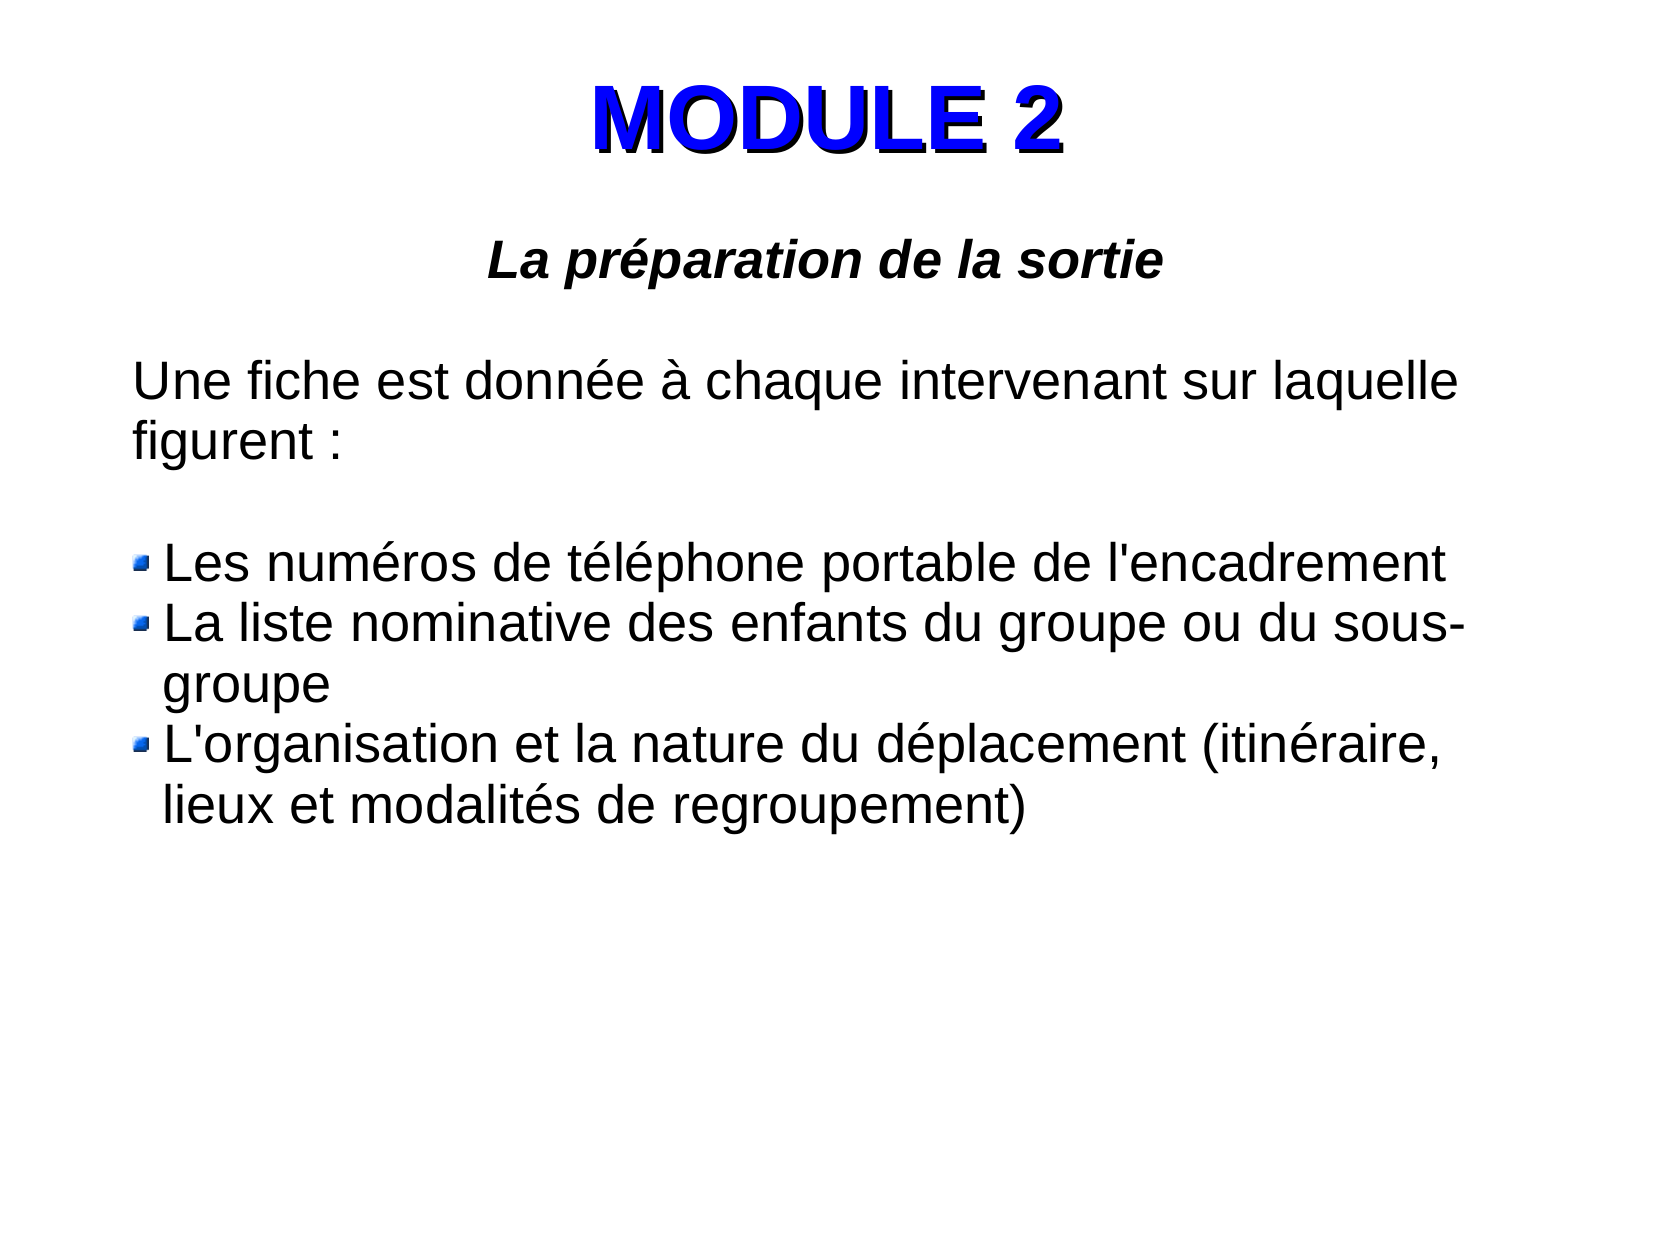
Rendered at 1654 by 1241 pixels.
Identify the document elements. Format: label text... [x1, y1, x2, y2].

text_box MODULE 2 La préparation de la sortie Une fiche est donnée à chaque intervenant sur laquelle figurent : Les numéros de téléphone portable de l'encadrement La liste nominative des enfants du groupe ou du sous- groupe L'organisation et la nature du déplacement (itinéraire, lieux et modalités de regroupement) [118, 59, 1536, 966]
